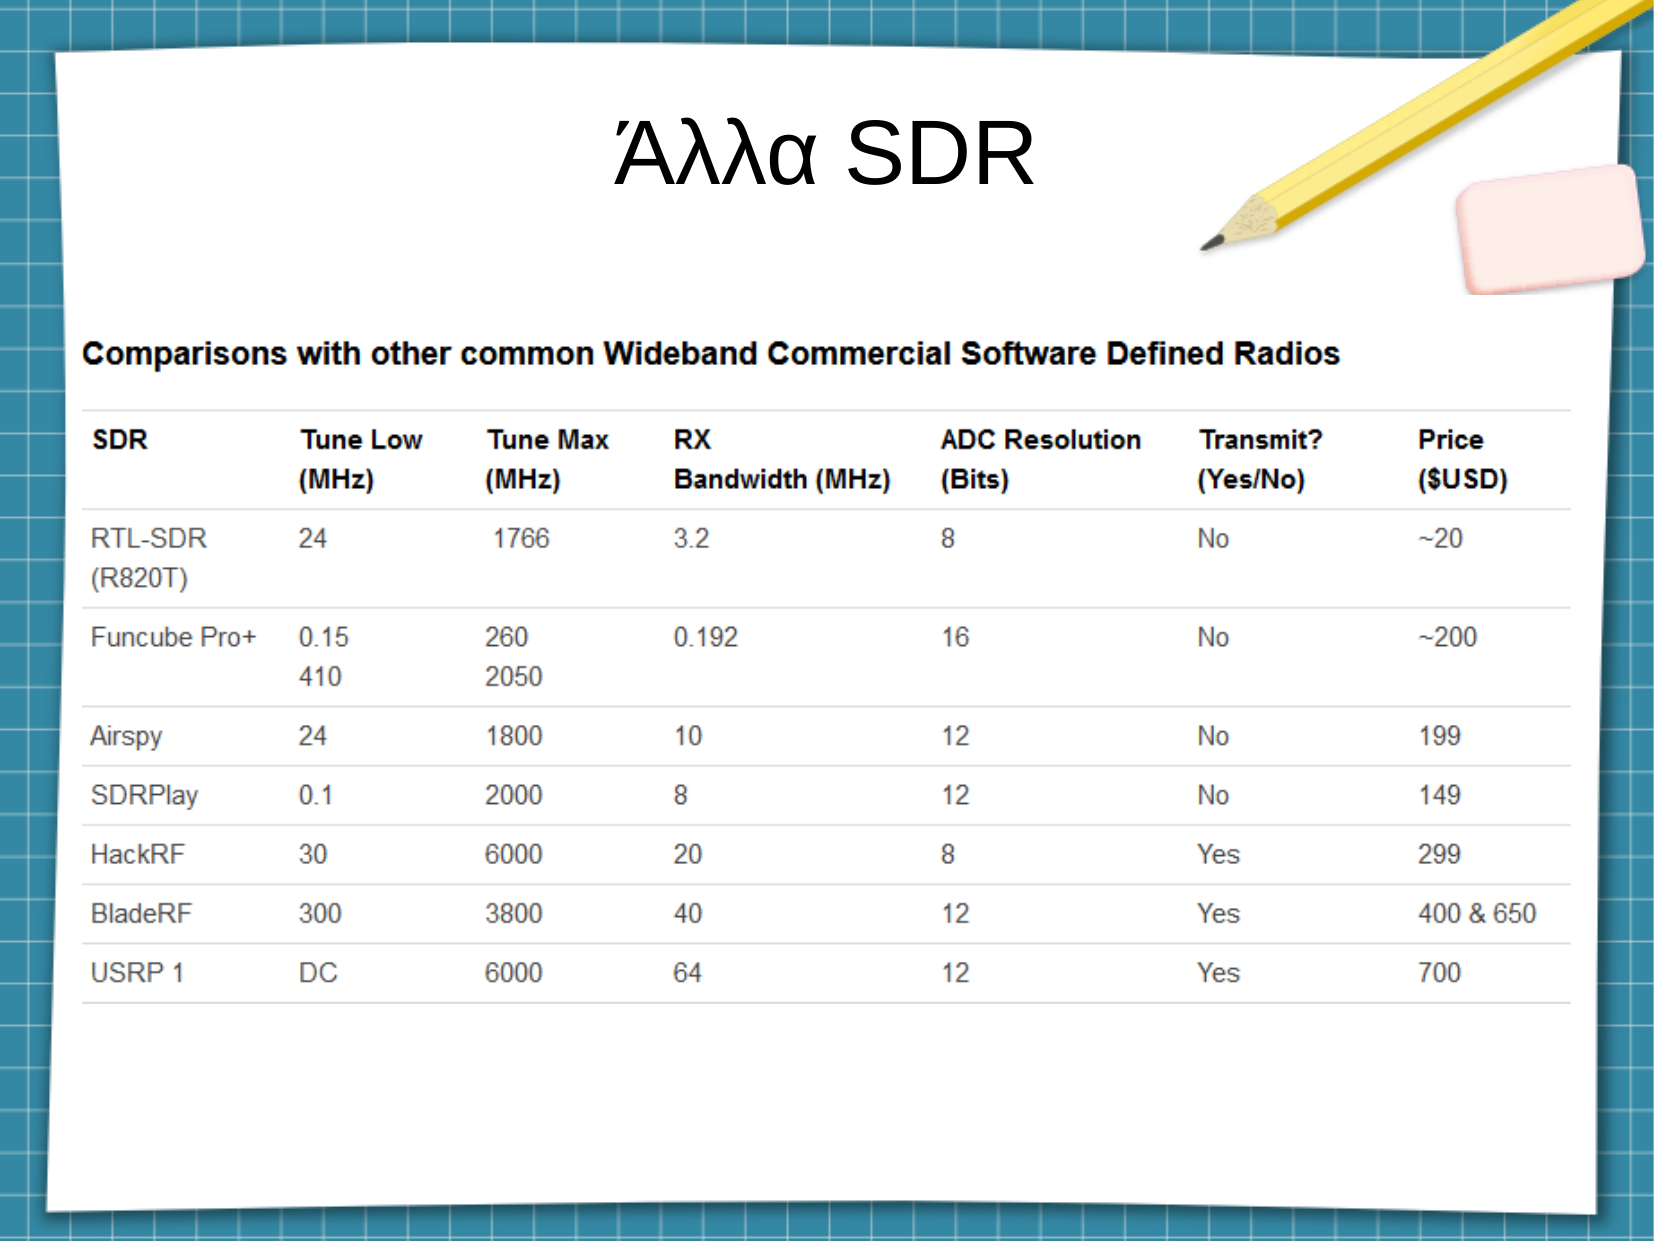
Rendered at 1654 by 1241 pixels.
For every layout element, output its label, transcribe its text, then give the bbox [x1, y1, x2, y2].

picture [0, 0, 1654, 1241]
title Άλλα SDR [82, 49, 1571, 257]
